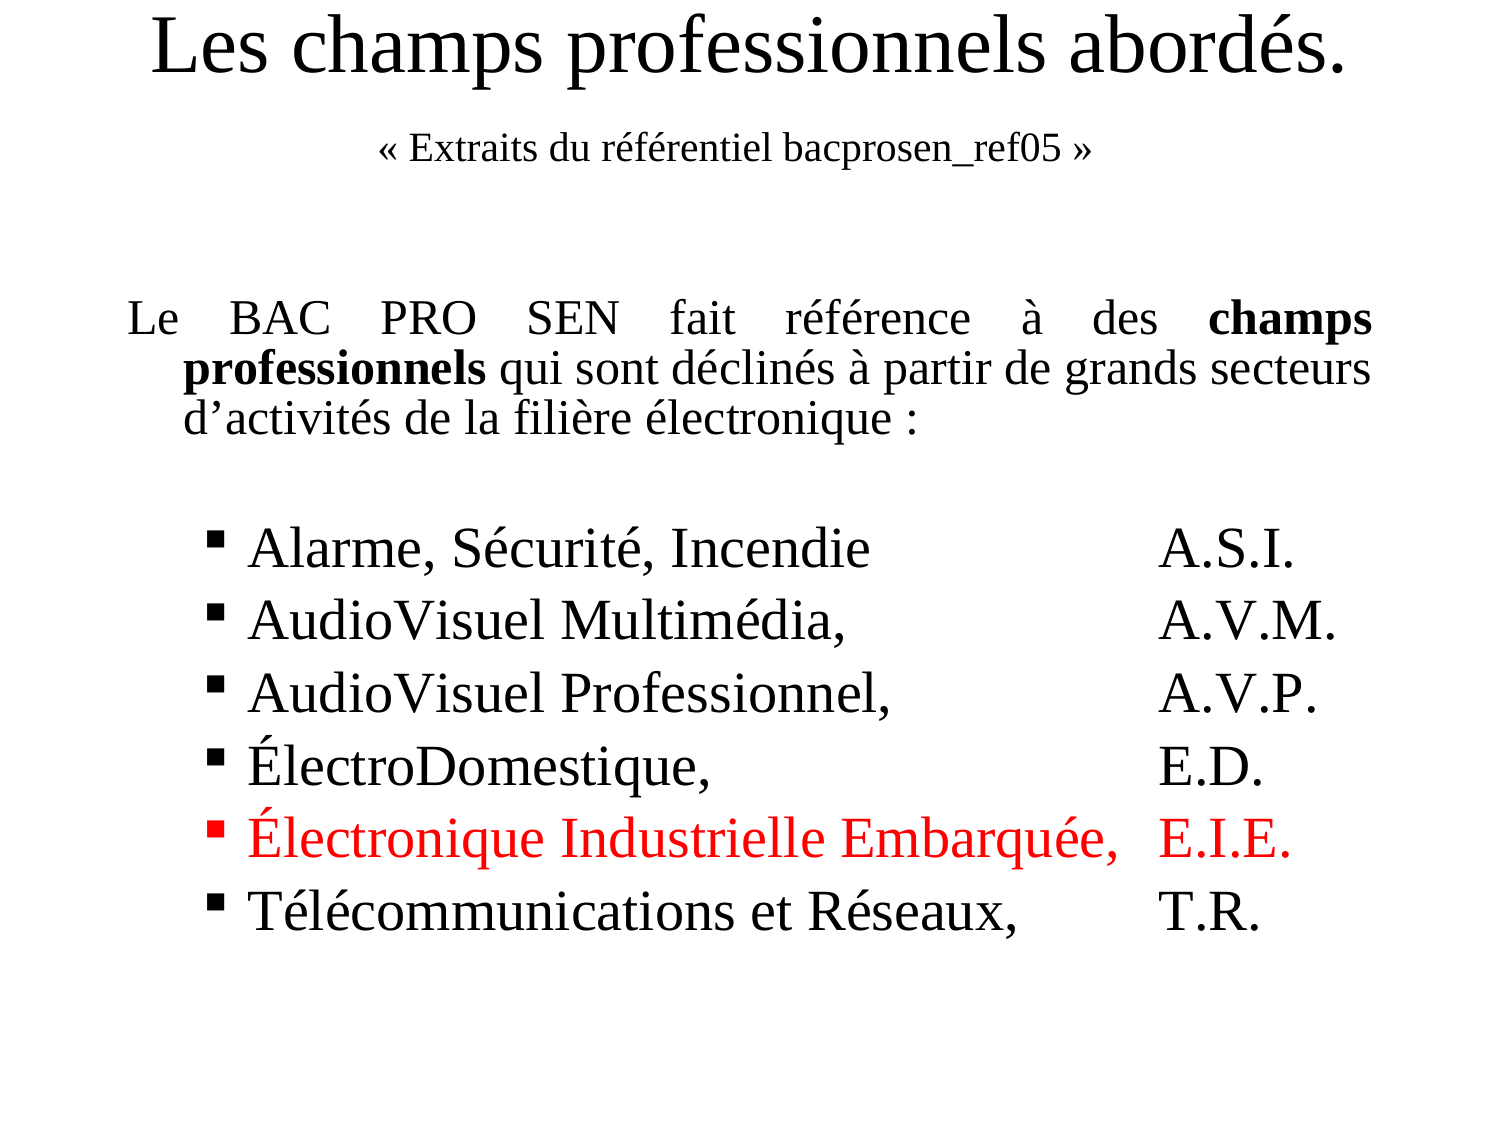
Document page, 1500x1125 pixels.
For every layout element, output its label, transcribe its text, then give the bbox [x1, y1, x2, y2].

title Les champs professionnels abordés. [112, 0, 1388, 102]
text_box « Extraits du référentiel bacprosen_ref05 » [362, 112, 1138, 178]
list Le BAC PRO SEN fait référence à des champs professionnels qui sont déclinés à partir de grands secteurs d’activités de la filière électronique : Alarme, Sécurité, Incendie A.S.I. AudioVisuel Multimédia, A.V.M. AudioVisuel Professionnel, A.V.P. ÉlectroDomestique, E.D. Électronique Industrielle Embarquée, E.I.E. Télécommunications et Réseaux, T.R. [112, 287, 1388, 997]
